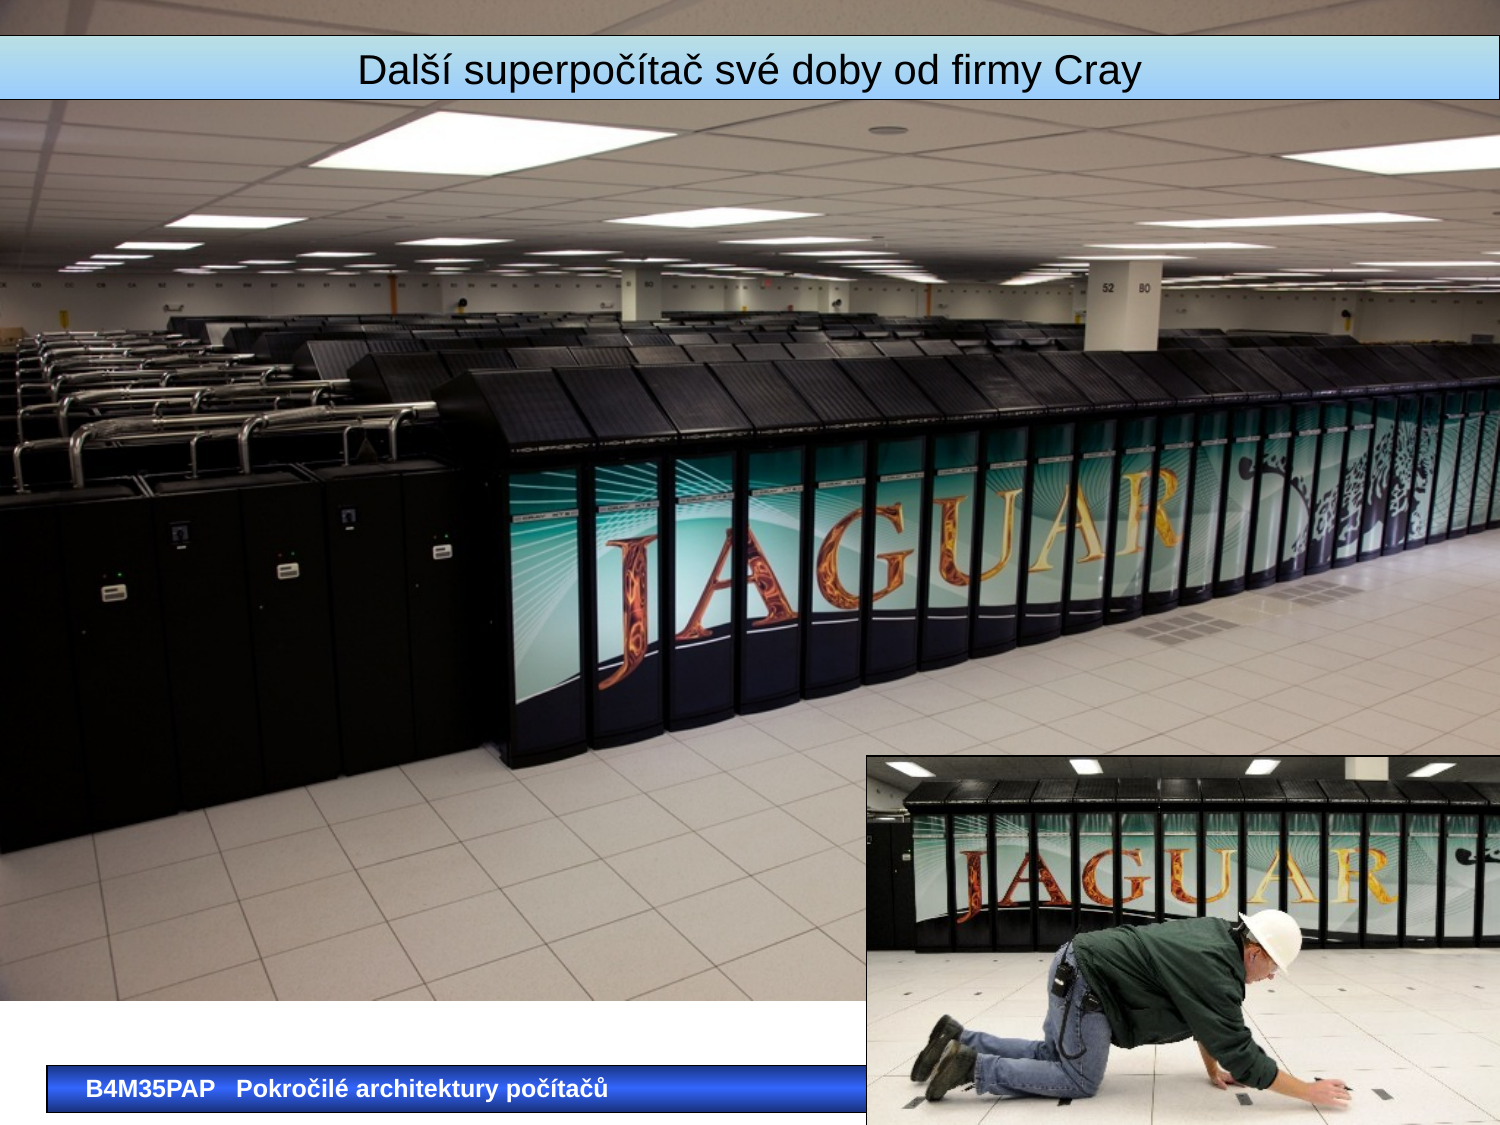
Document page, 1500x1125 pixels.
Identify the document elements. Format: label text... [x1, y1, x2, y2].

text_box Další superpočítač své doby od firmy Cray [0, 35, 1500, 100]
picture [0, 100, 1500, 1001]
picture [867, 756, 1500, 1125]
picture [0, 0, 1500, 35]
footer B4M35PAP Pokročilé architektury počítačů [70, 1065, 866, 1113]
